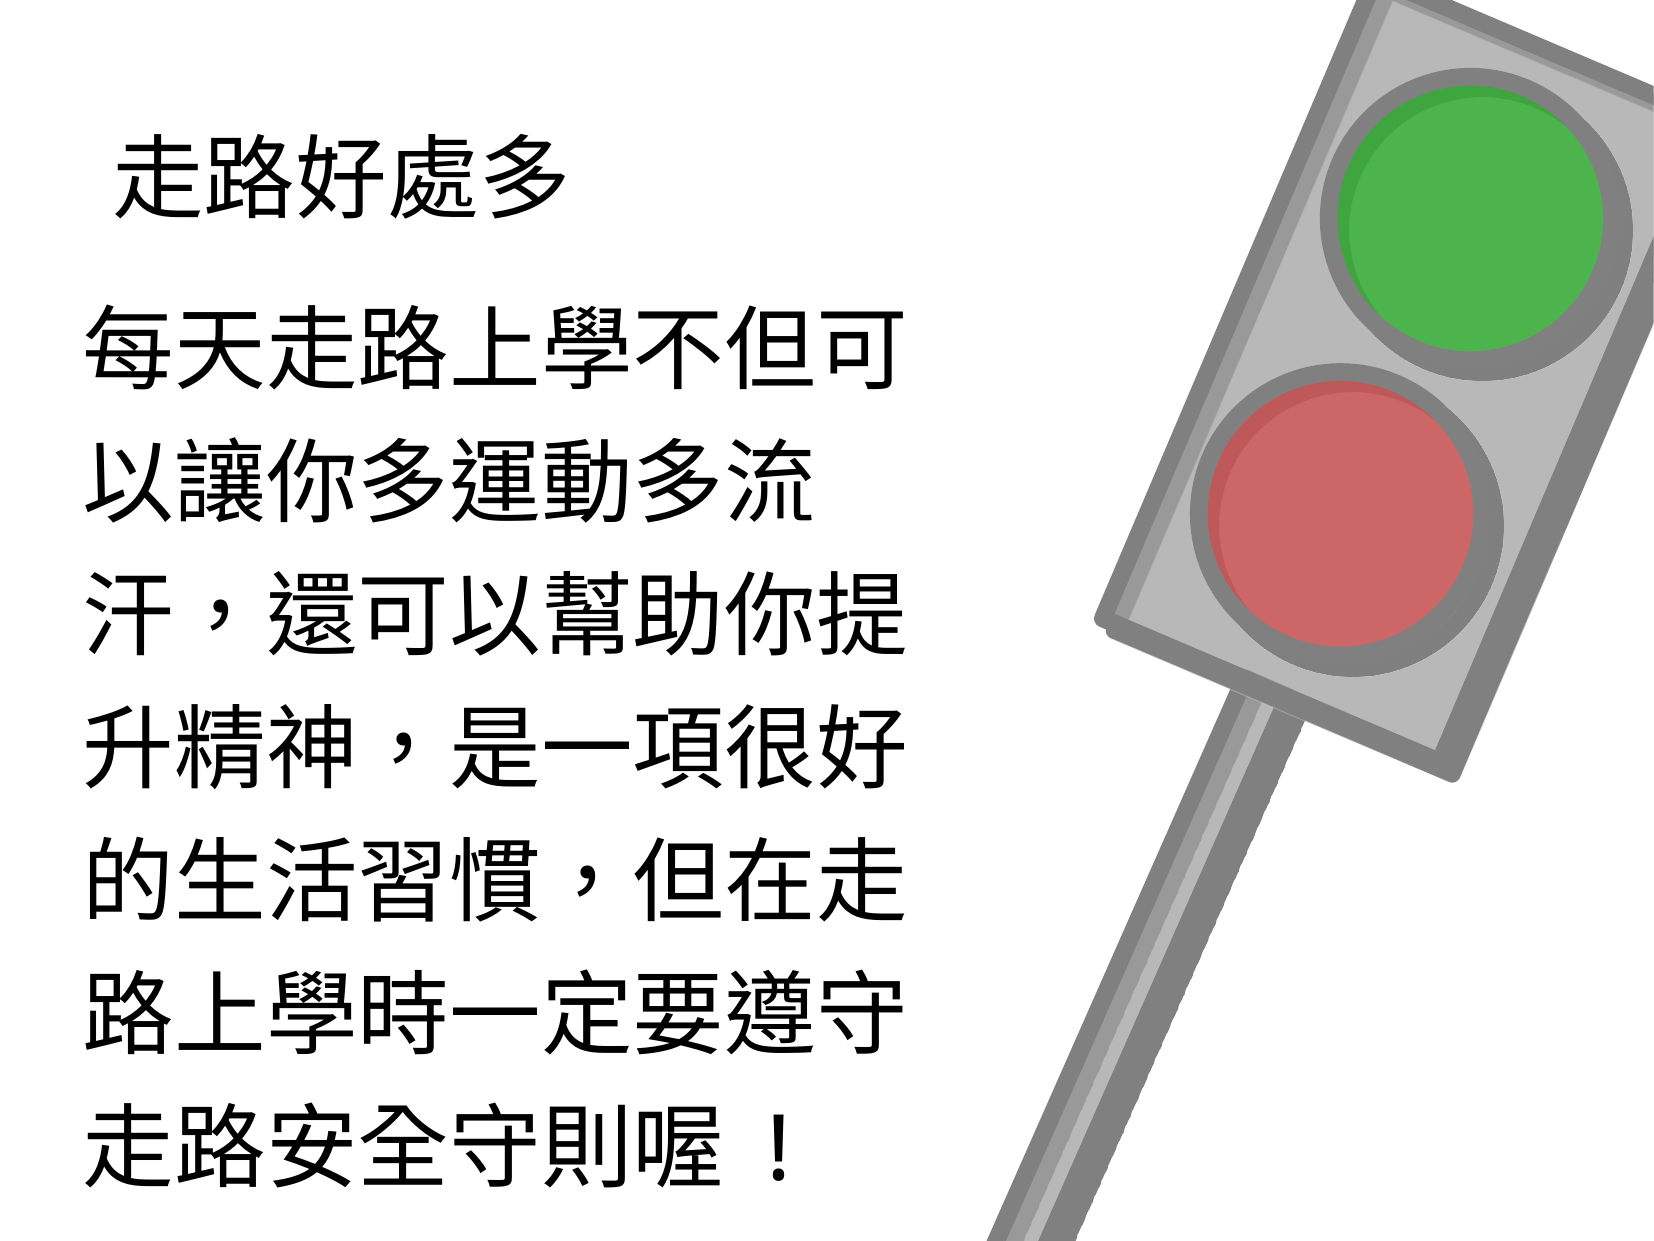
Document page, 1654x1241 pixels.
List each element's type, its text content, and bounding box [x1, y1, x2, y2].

text_box 每天走路上學不但可以讓你多運動多流汗，還可以幫助你提升精神，是一項很好的生活習慣，但在走路上學時一定要遵守走路安全守則喔! [59, 259, 1016, 1173]
text_box 走路好處多 [94, 94, 1063, 238]
